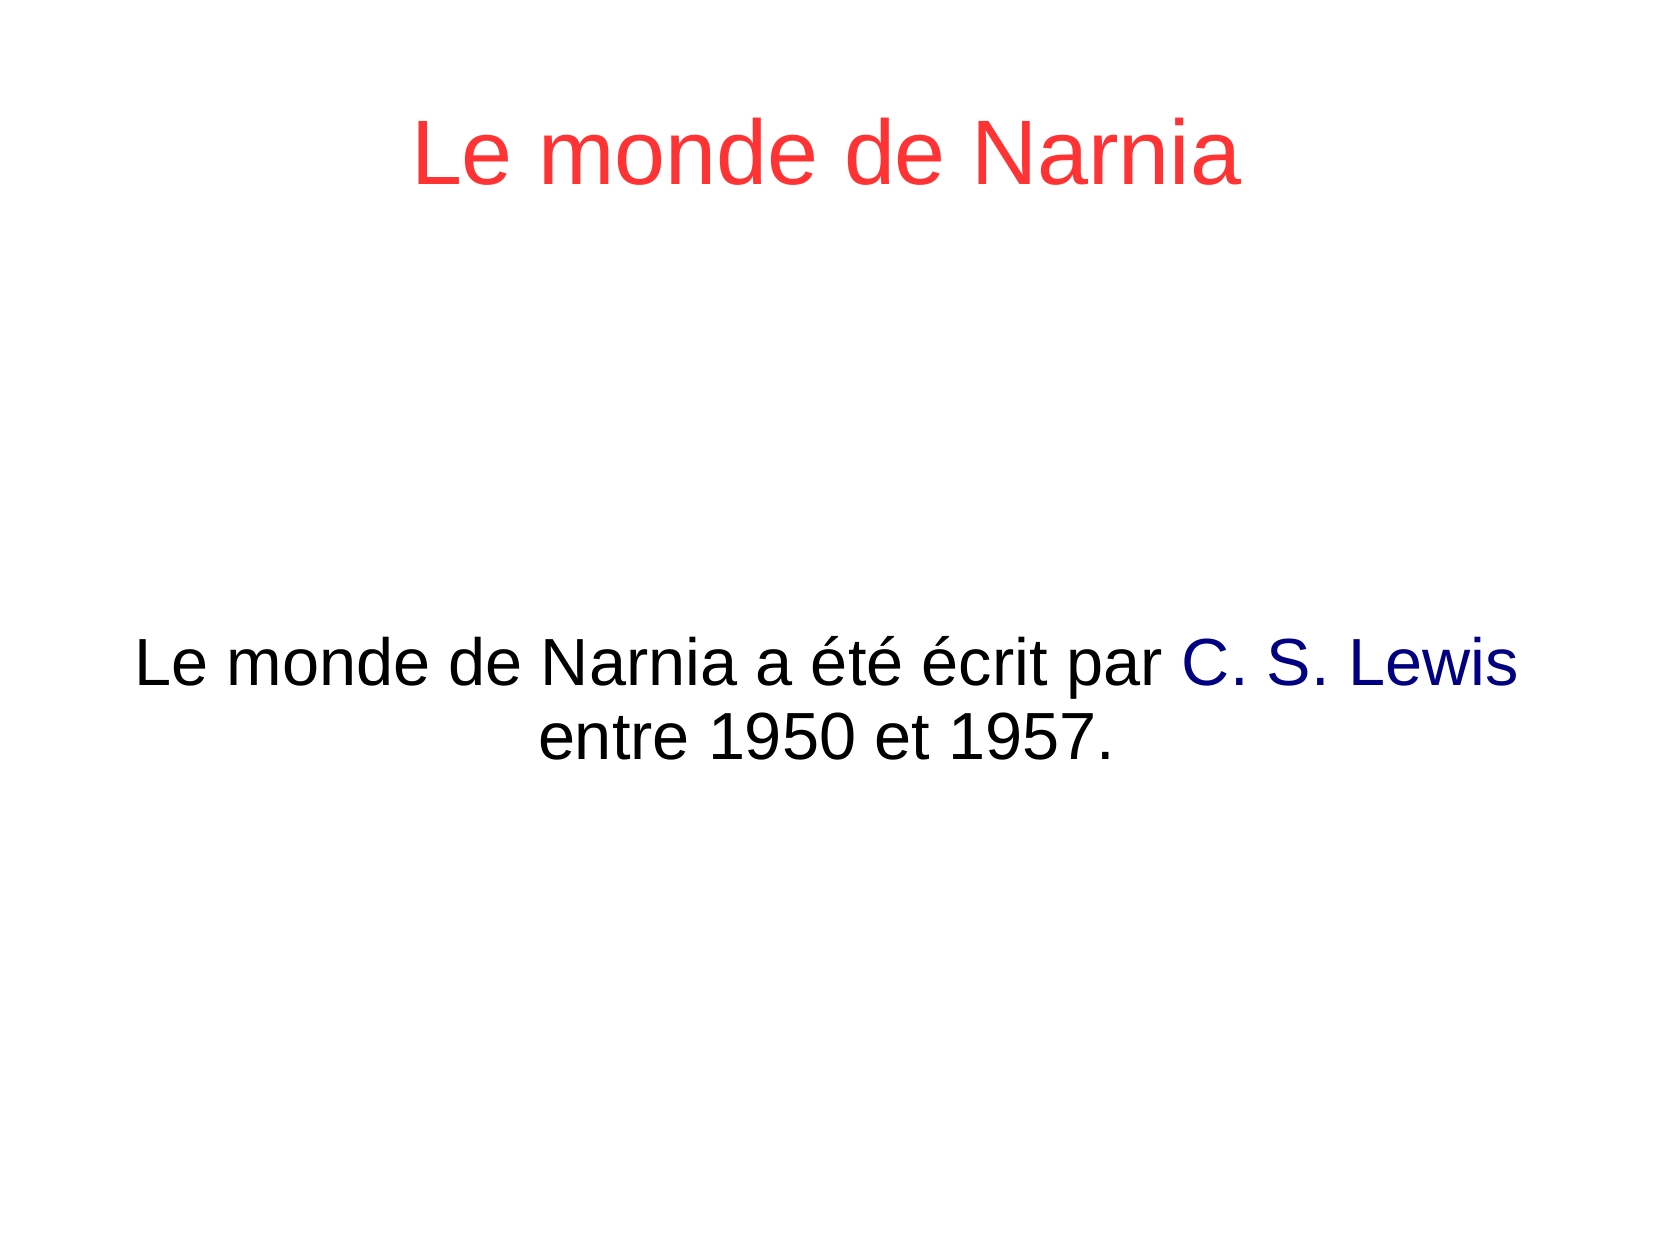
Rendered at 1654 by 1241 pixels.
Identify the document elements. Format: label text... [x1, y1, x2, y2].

subtitle Le monde de Narnia a été écrit par C. S. Lewis entre 1950 et 1957. [82, 290, 1571, 1109]
title Le monde de Narnia [82, 49, 1571, 257]
